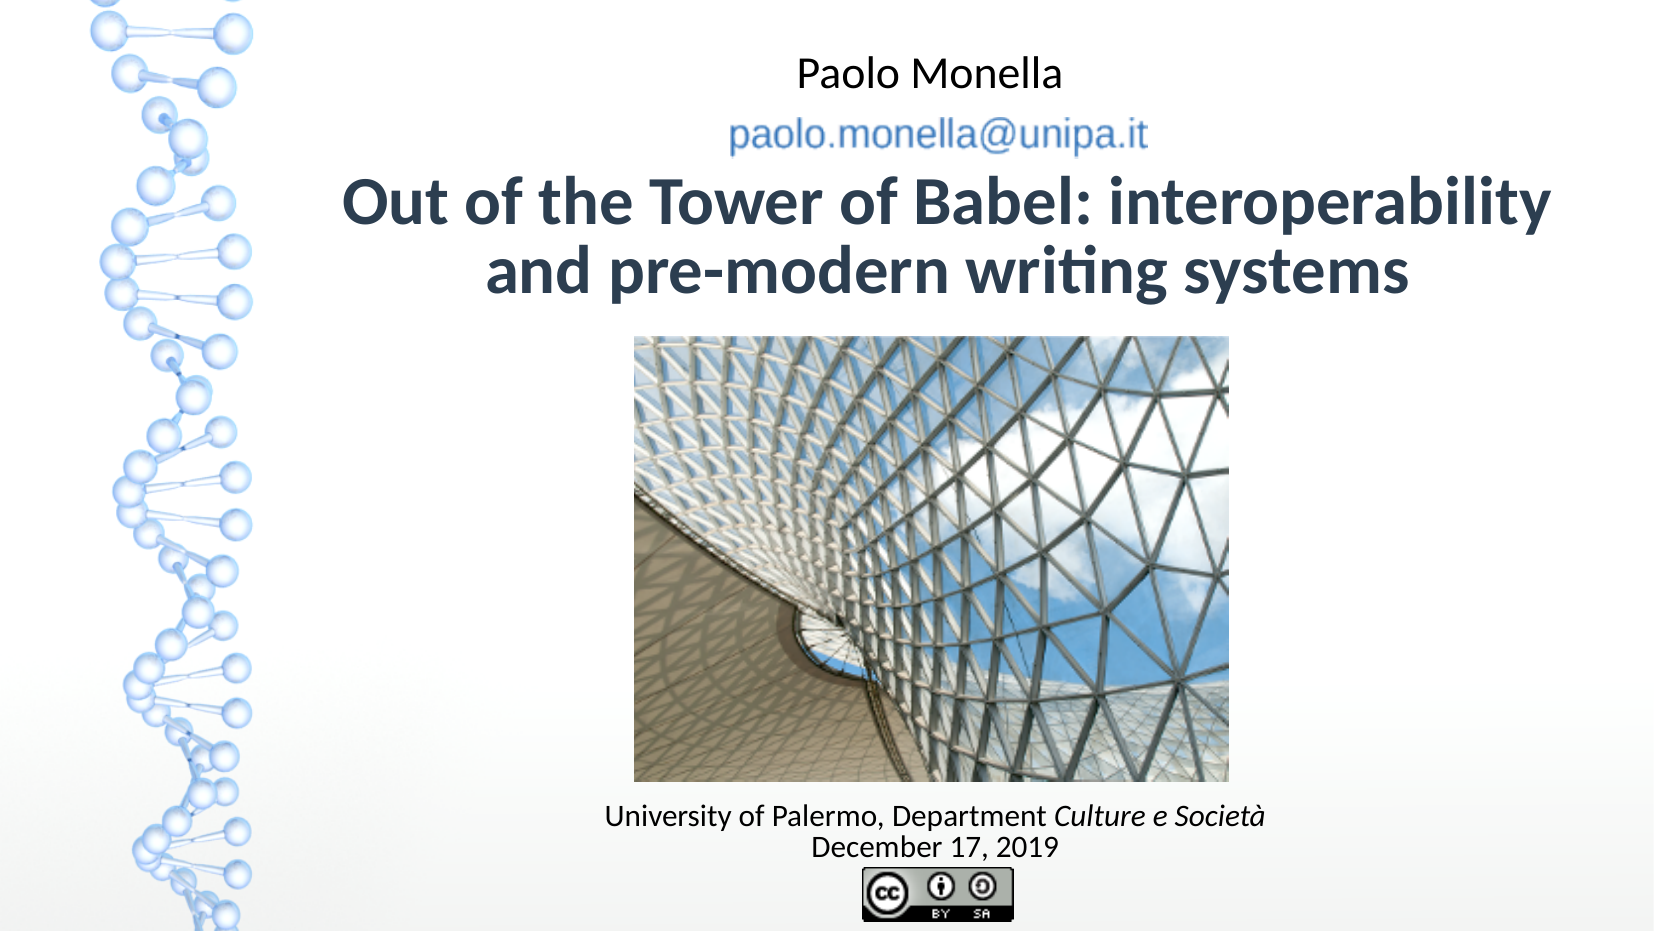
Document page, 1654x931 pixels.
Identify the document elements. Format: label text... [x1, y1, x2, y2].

text_box Out of the Tower of Babel: interoperability and pre-modern writing systems [283, 129, 1613, 355]
picture [0, 0, 1654, 931]
subtitle Paolo Monella [265, 29, 1595, 125]
text_box University of Palermo, Department Culture e Società December 17, 2019 [551, 791, 1320, 876]
